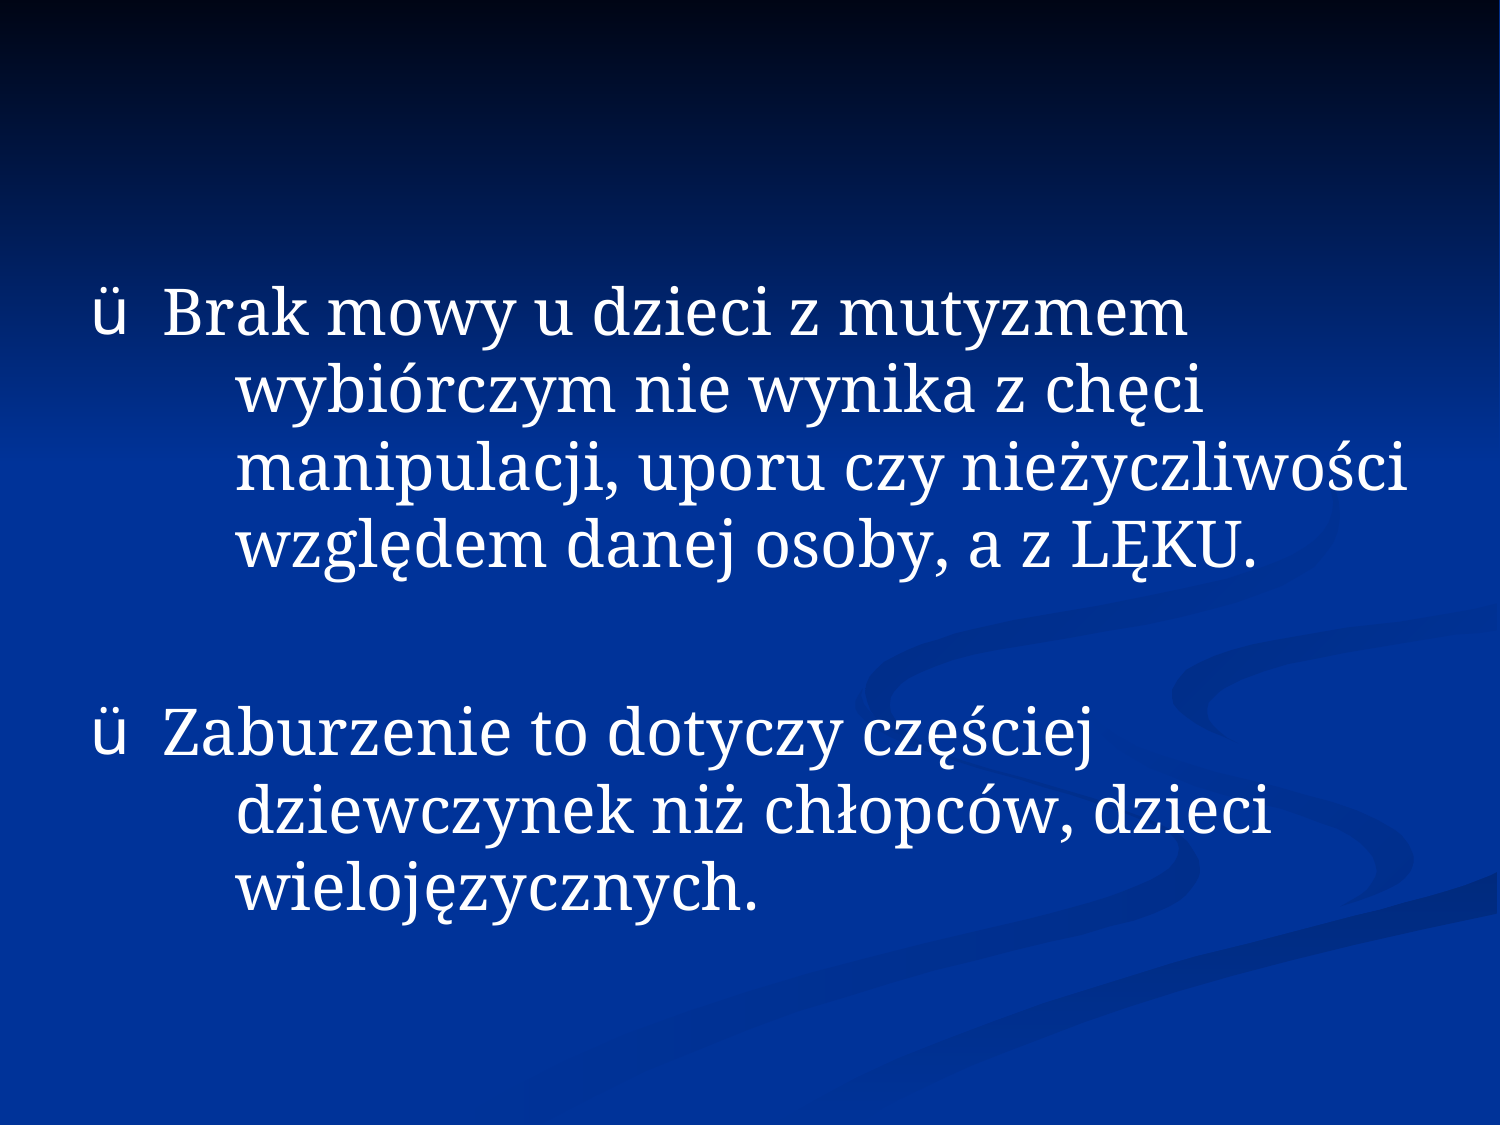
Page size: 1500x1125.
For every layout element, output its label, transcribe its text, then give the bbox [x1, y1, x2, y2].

list Brak mowy u dzieci z mutyzmem wybiórczym nie wynika z chęci manipulacji, uporu czy nieżyczliwości względem danej osoby, a z LĘKU. Zaburzenie to dotyczy częściej dziewczynek niż chłopców, dzieci wielojęzycznych. [75, 262, 1425, 1005]
